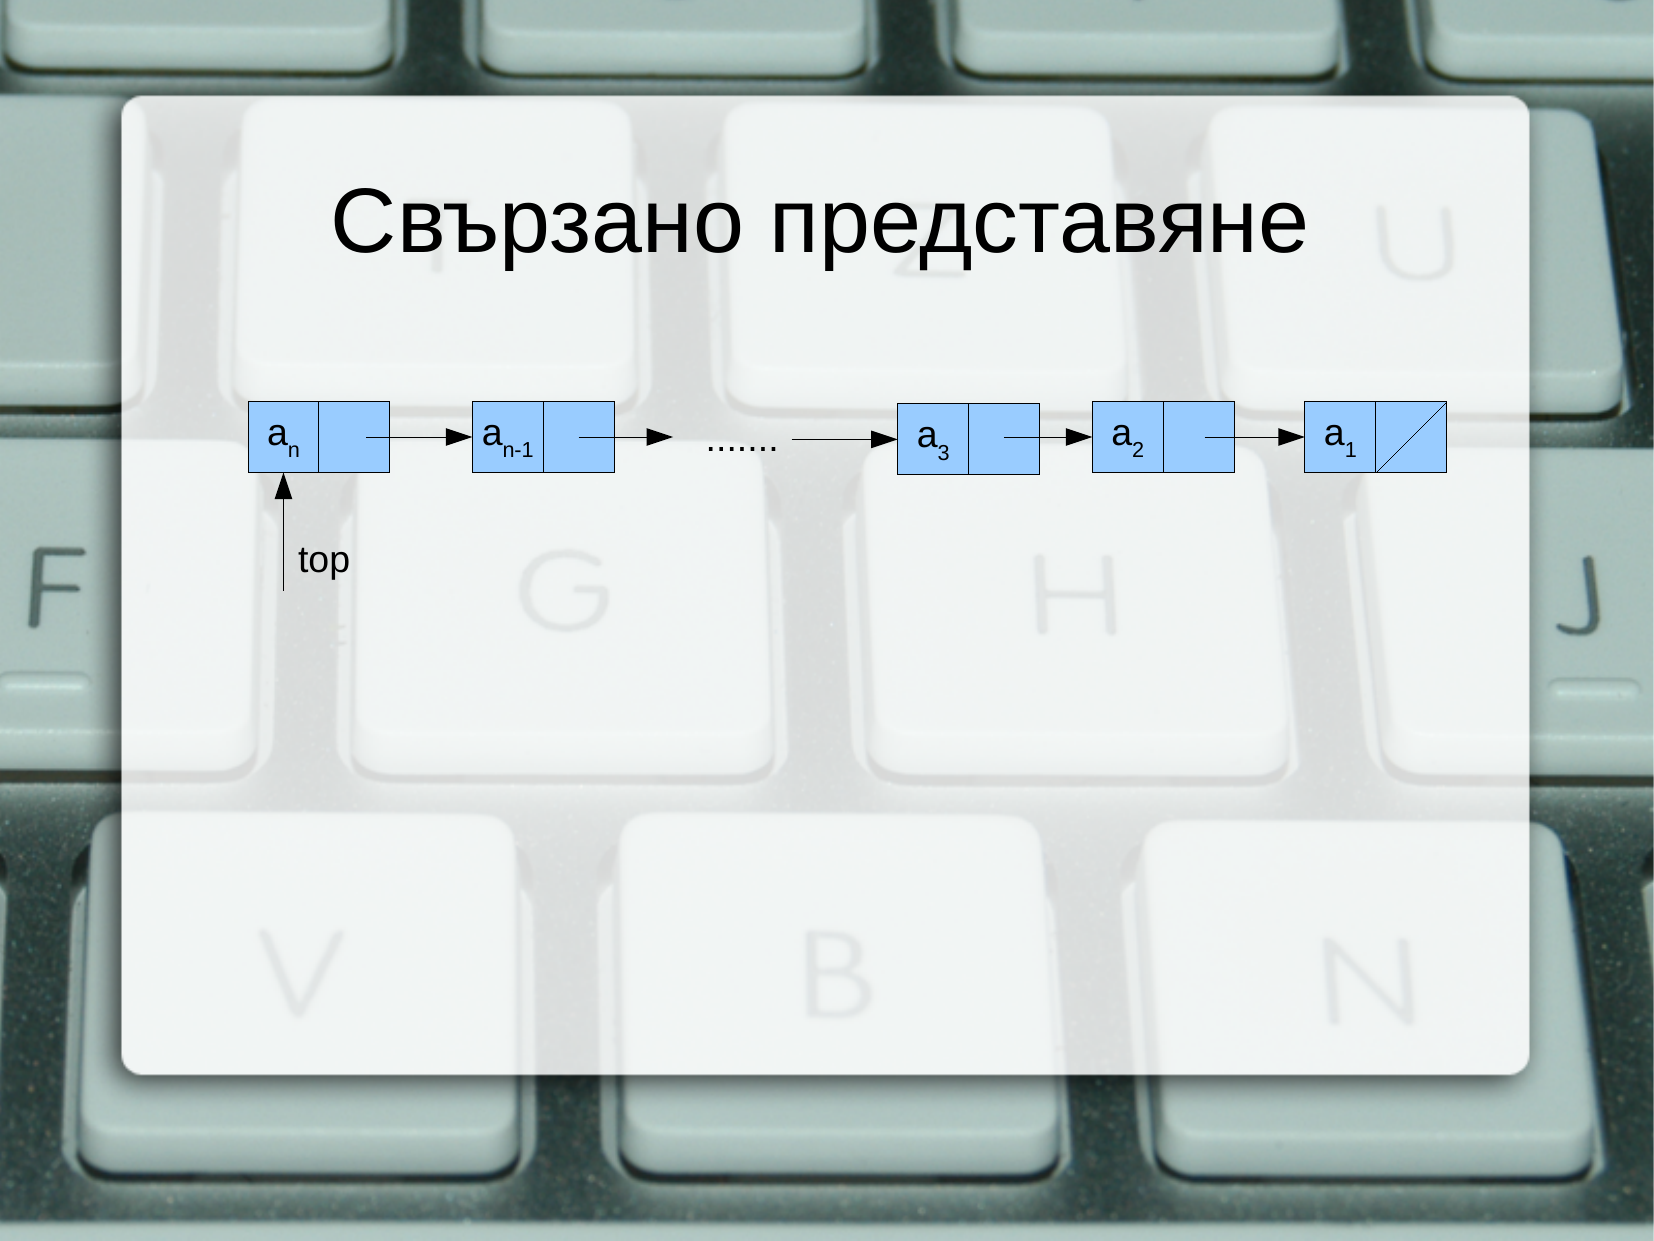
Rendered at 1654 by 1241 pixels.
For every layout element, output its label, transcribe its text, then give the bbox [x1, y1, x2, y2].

text_box a3 [897, 403, 969, 475]
text_box a2 [1092, 401, 1163, 473]
text_box [969, 403, 1040, 475]
text_box [1375, 401, 1447, 473]
text_box an-1 [472, 401, 543, 473]
text_box [543, 401, 615, 473]
text_box ....... [690, 409, 798, 467]
text_box top [283, 531, 366, 589]
text_box a1 [1304, 401, 1375, 473]
text_box [318, 401, 390, 473]
text_box an [248, 401, 318, 473]
title Свързано представяне [135, 117, 1506, 325]
text_box [1163, 401, 1235, 473]
picture [0, 0, 1654, 1241]
